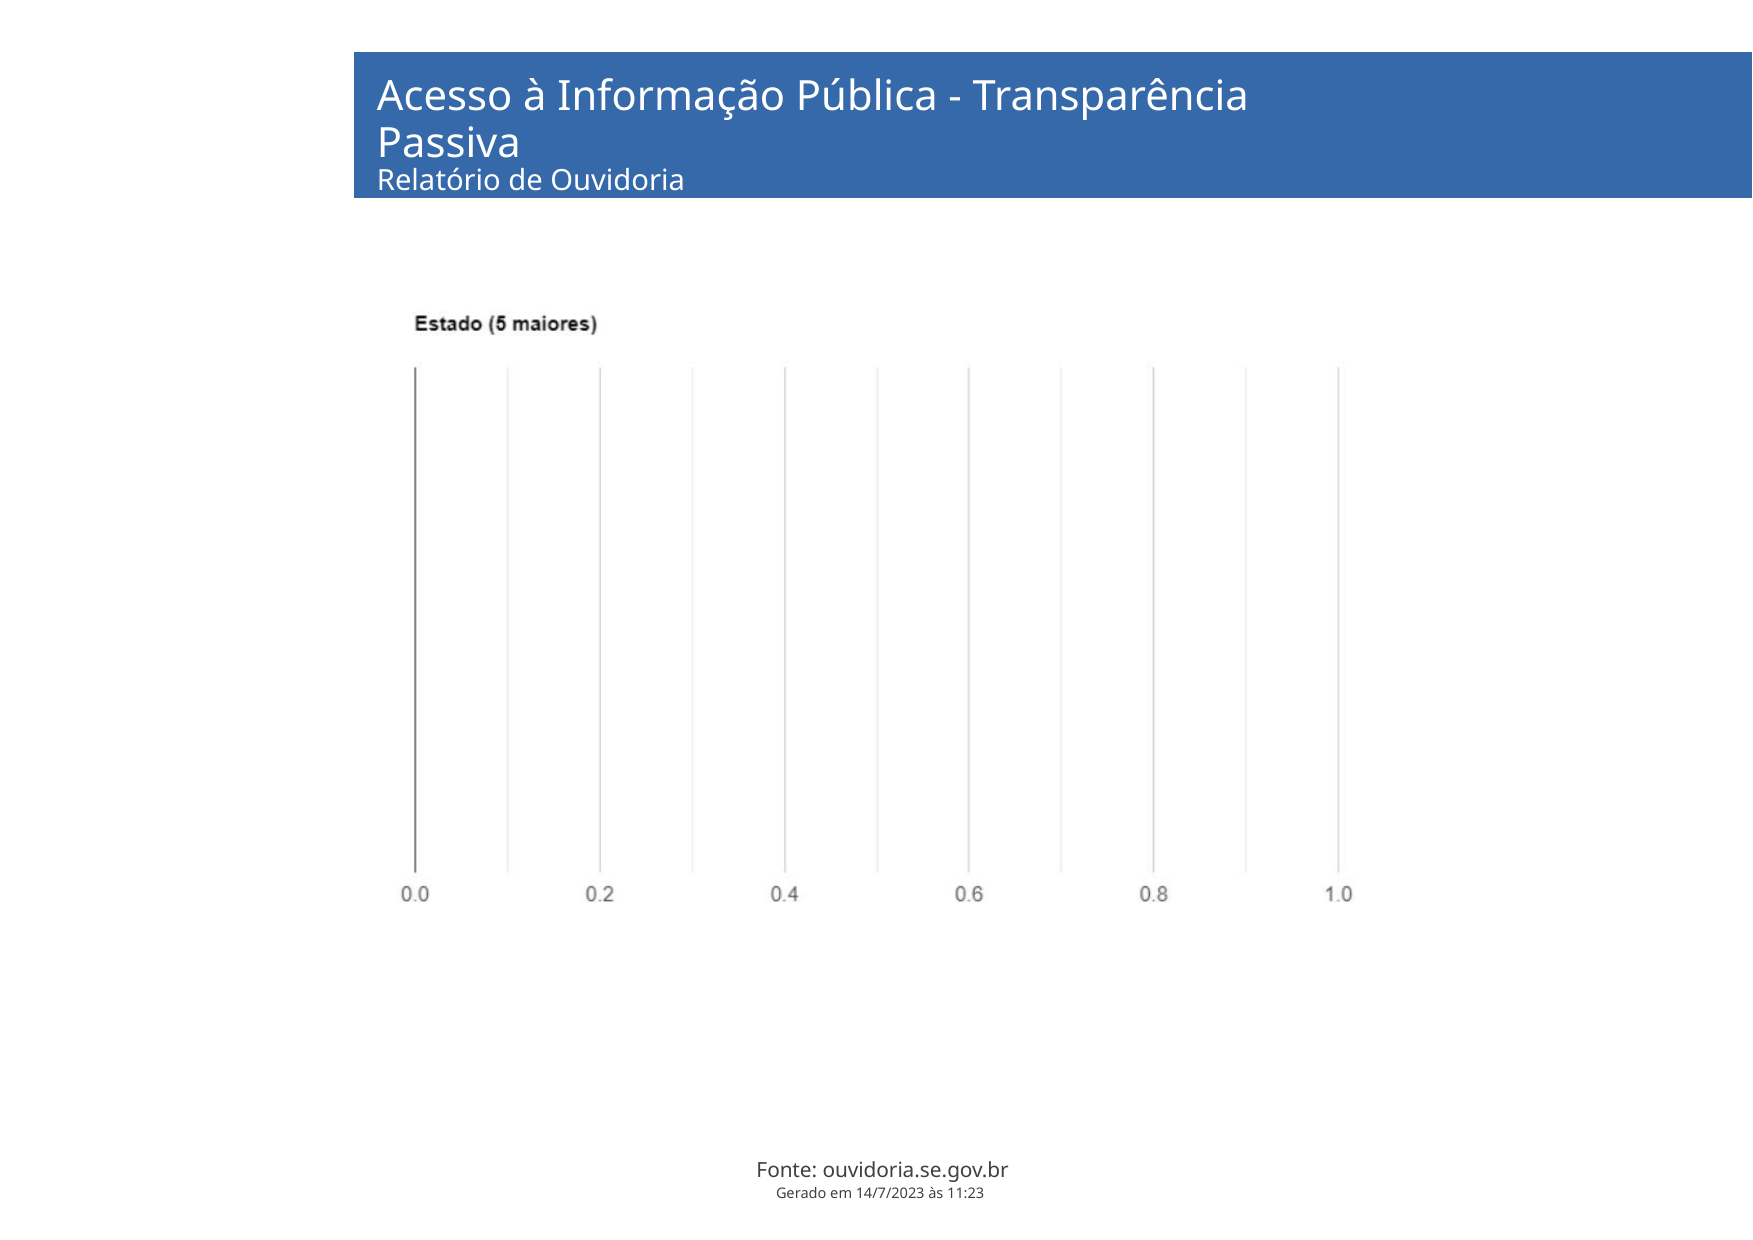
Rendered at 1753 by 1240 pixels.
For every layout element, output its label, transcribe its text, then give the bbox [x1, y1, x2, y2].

text_box [354, 52, 1752, 198]
text_box Acesso à Informação Pública - Transparência Passiva Relatório de Ouvidoria SETUR - Junho a Junho de 2023 [376, 72, 1403, 228]
text_box [155, 211, 1599, 1028]
text_box Fonte: ouvidoria.se.gov.br Gerado em 14/7/2023 às 11:23 [756, 1158, 1023, 1202]
